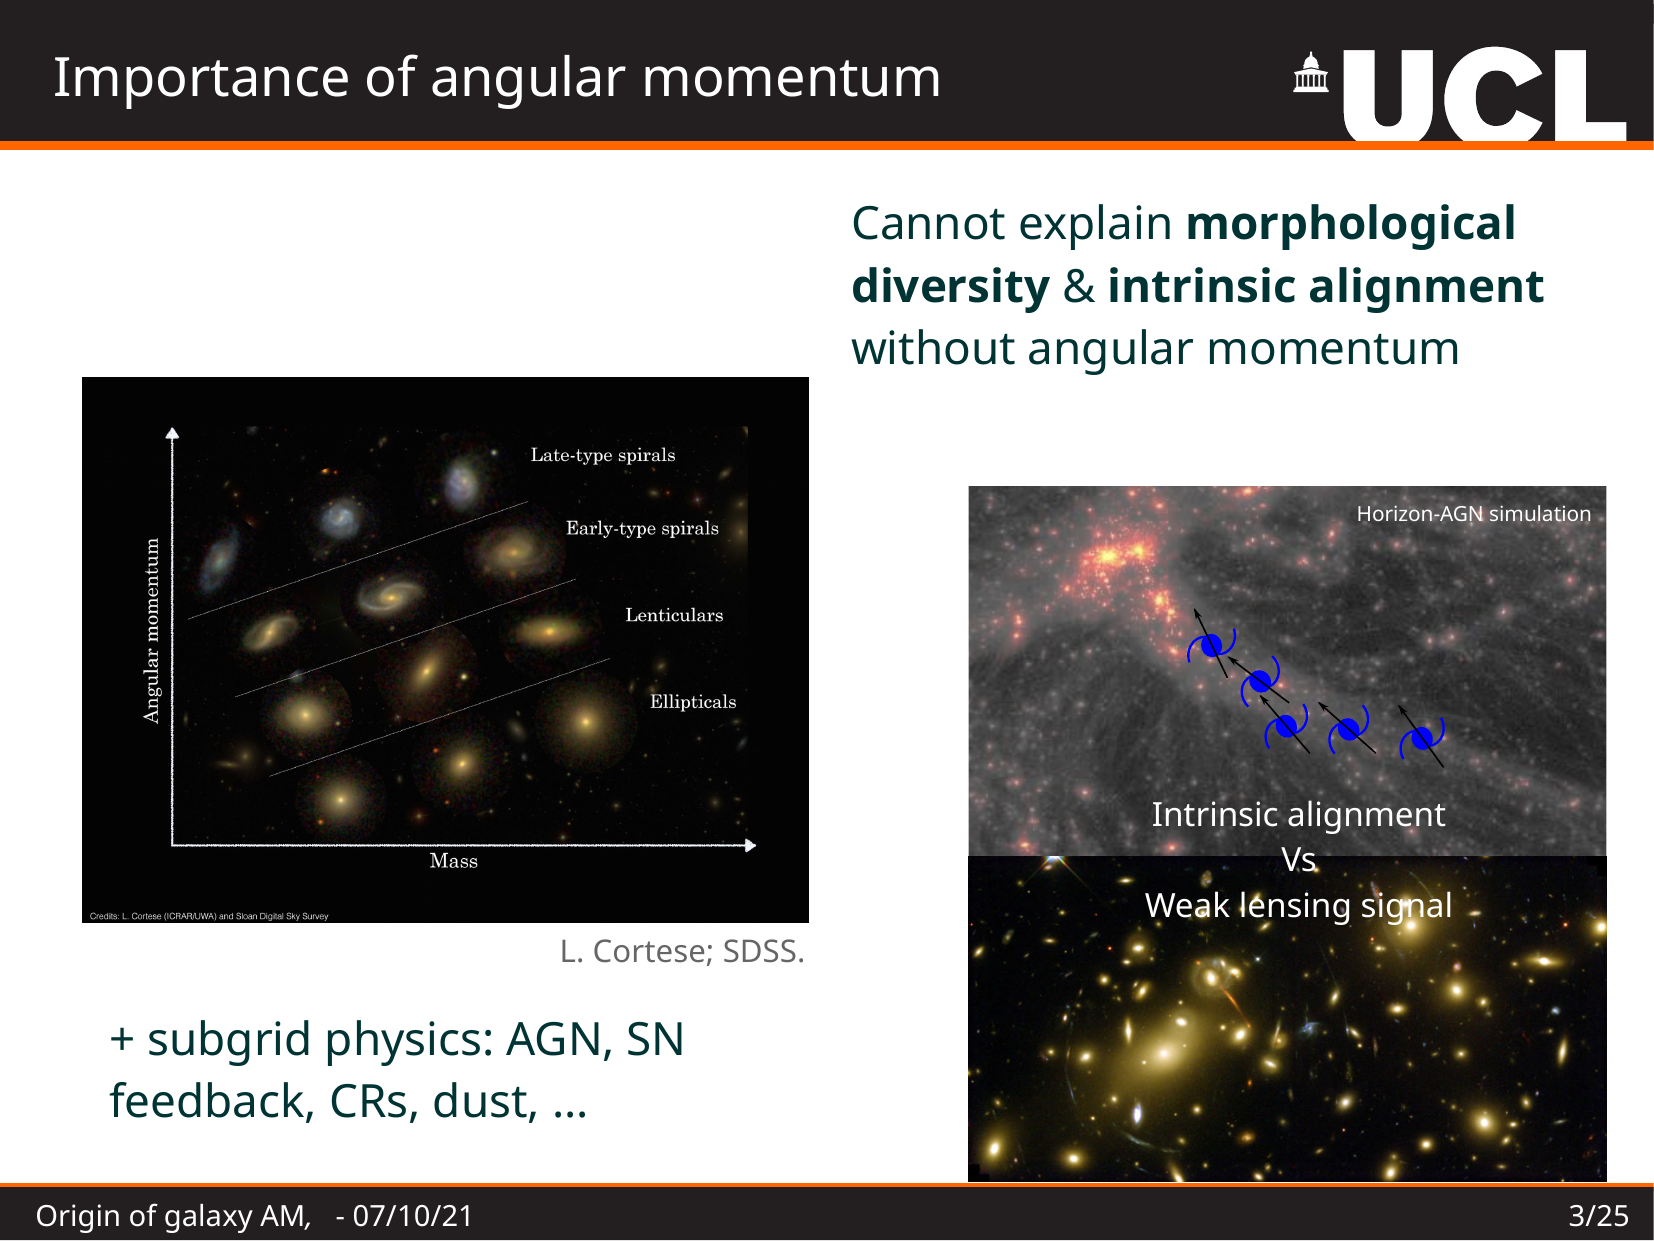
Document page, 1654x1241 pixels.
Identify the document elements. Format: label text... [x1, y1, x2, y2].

list Cannot explain morphological diversity & intrinsic alignment without angular momentum [851, 190, 1578, 661]
picture [82, 377, 809, 923]
text_box Horizon-AGN simulation [1311, 480, 1607, 548]
text_box L. Cortese; SDSS. [466, 925, 821, 976]
title Importance of angular momentum [0, 0, 1329, 152]
text_box + subgrid physics: AGN, SN feedback, CRs, dust, ... [94, 1009, 886, 1129]
picture [968, 486, 1607, 1182]
text_box Intrinsic alignment Vs Weak lensing signal [1062, 794, 1536, 924]
